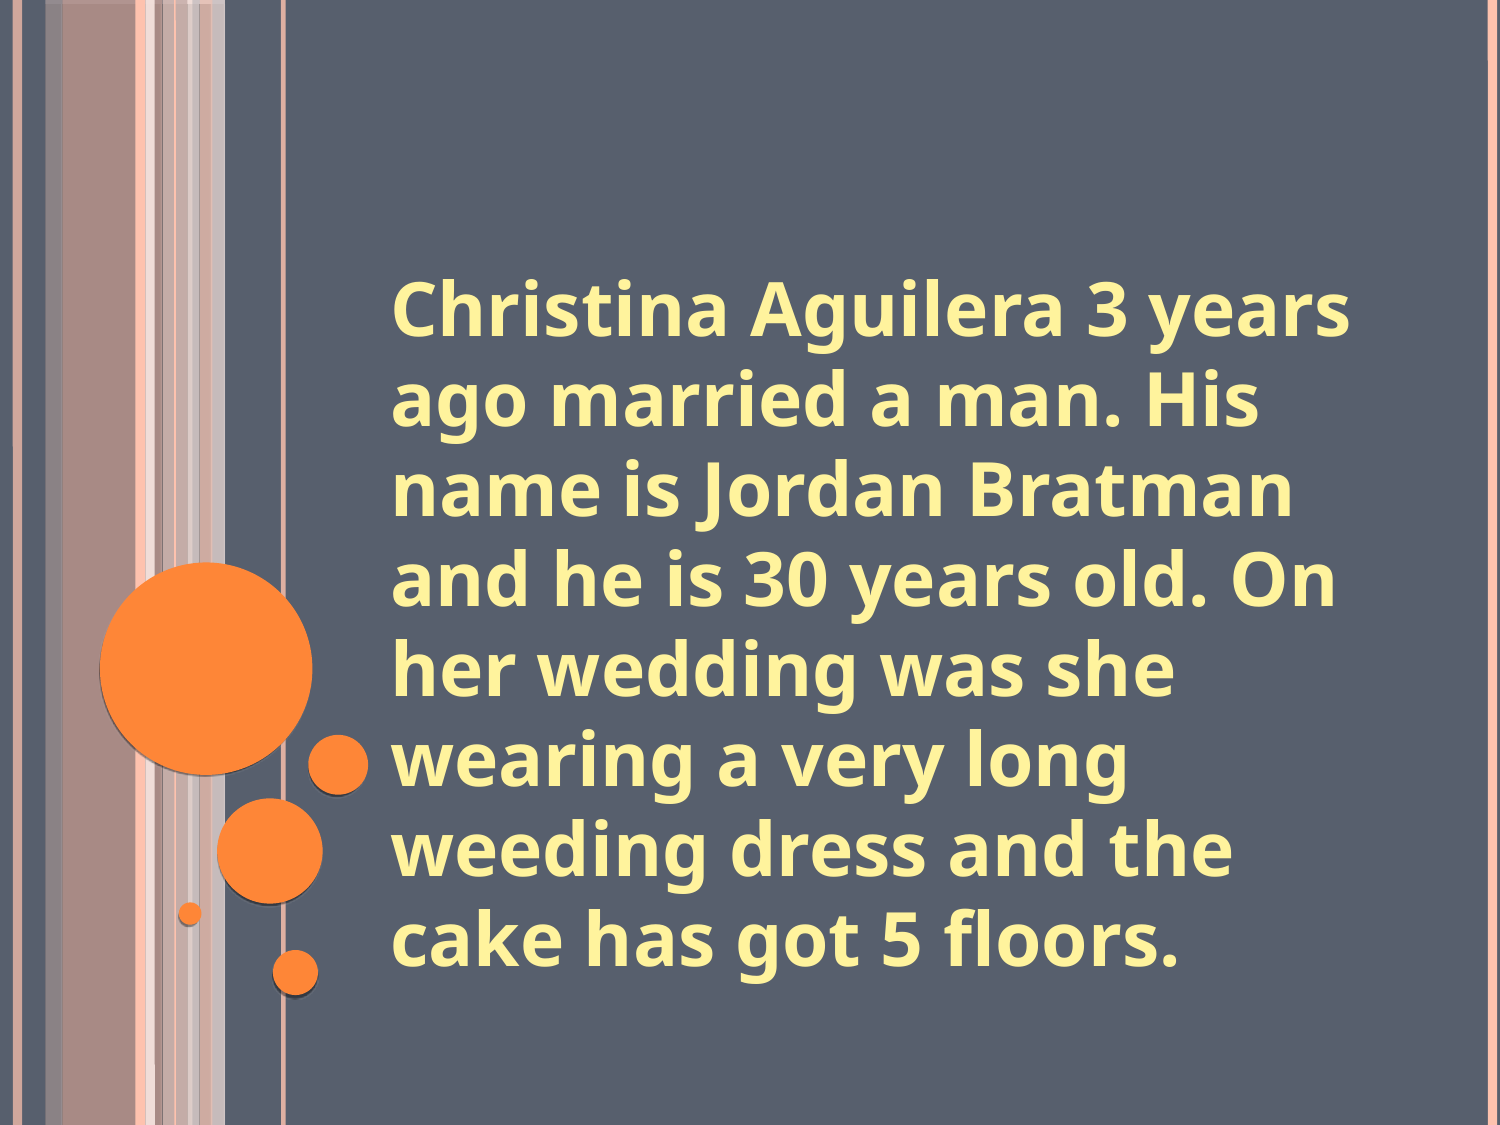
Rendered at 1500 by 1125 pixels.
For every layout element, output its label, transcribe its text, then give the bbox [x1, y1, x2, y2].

list Christina Aguilera 3 years ago married a man. His name is Jordan Bratman and he is 30 years old. On her wedding was she wearing a very long weeding dress and the cake has got 5 floors. [375, 93, 1388, 1047]
